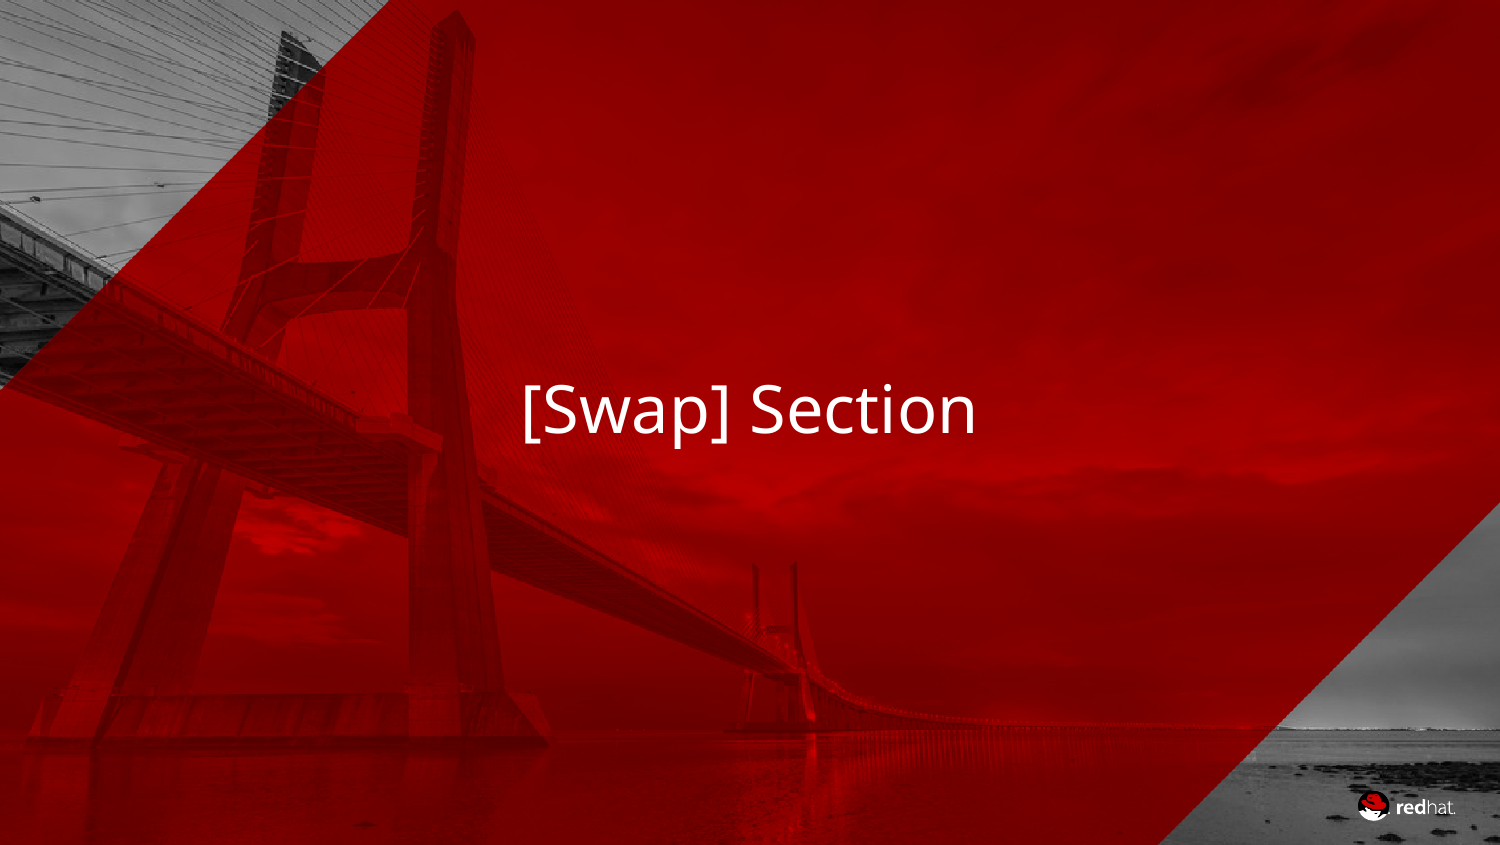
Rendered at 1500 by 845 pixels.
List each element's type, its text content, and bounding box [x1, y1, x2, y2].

picture [0, 0, 1500, 845]
title [Swap] Section [112, 330, 1388, 486]
